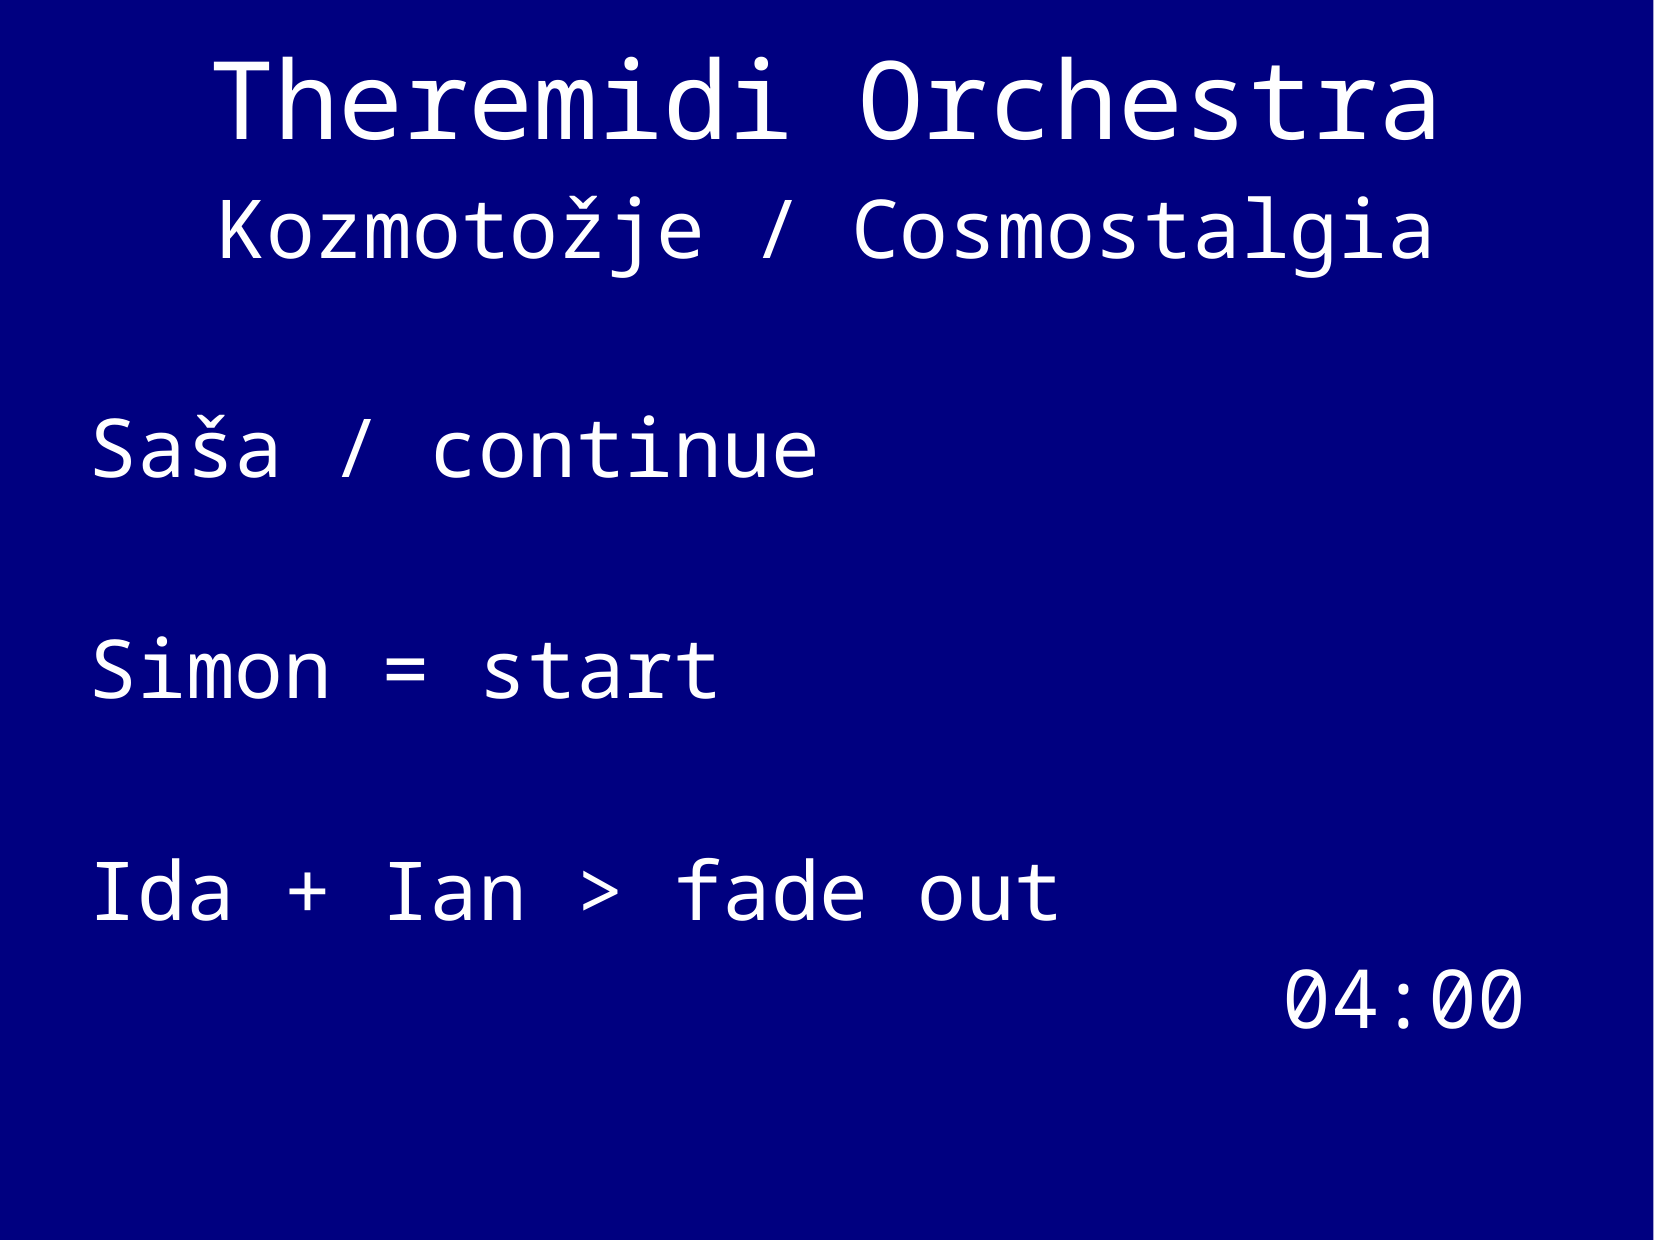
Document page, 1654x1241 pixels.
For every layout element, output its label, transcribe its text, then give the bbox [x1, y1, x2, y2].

subtitle Saša / continue Simon = start Ida + Ian > fade out [88, 272, 1566, 1063]
title Theremidi Orchestra Kozmotožje / Cosmostalgia [82, 49, 1571, 257]
text_box 04:00 [1282, 900, 1620, 1096]
